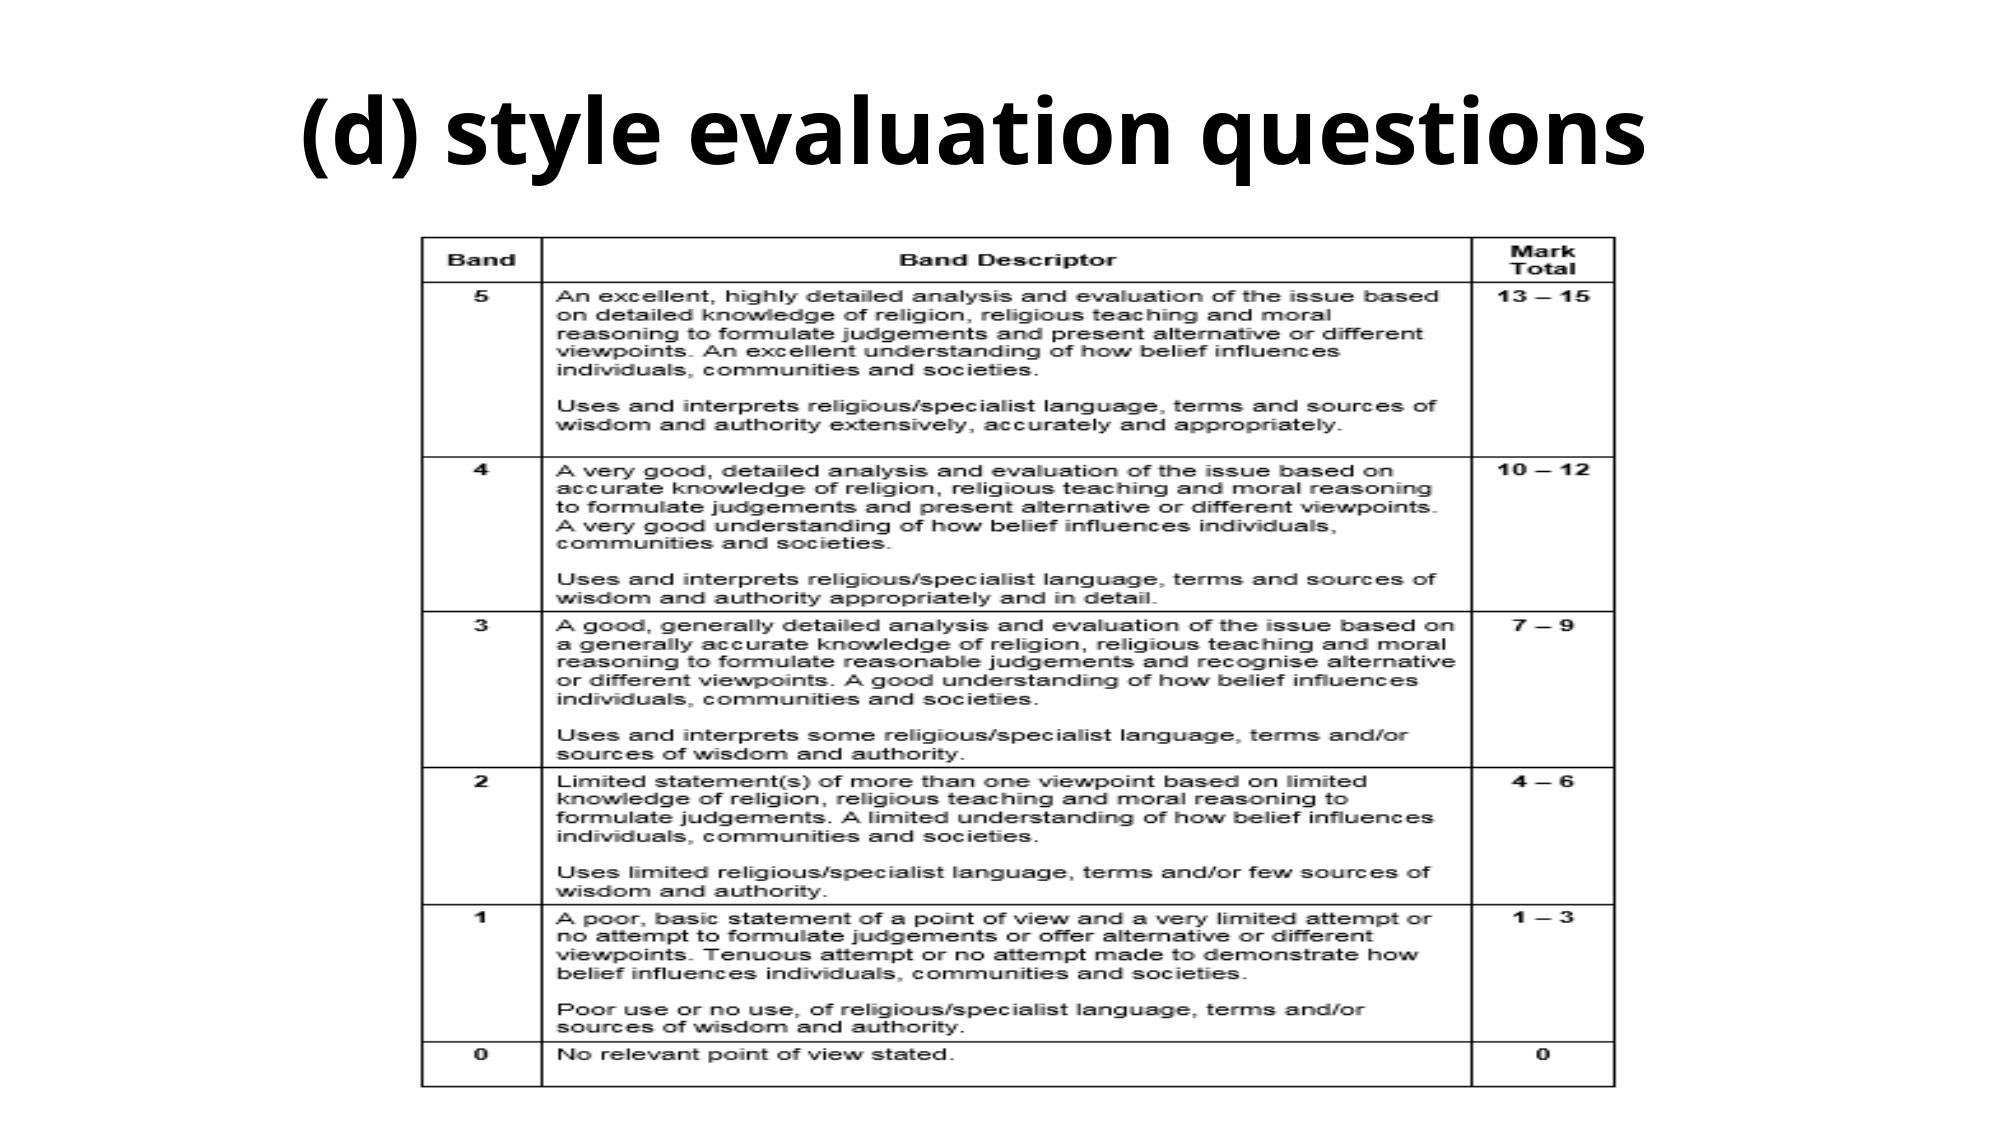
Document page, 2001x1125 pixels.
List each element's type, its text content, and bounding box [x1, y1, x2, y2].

title (d) style evaluation questions [112, 26, 1838, 244]
picture [315, 220, 1722, 1093]
